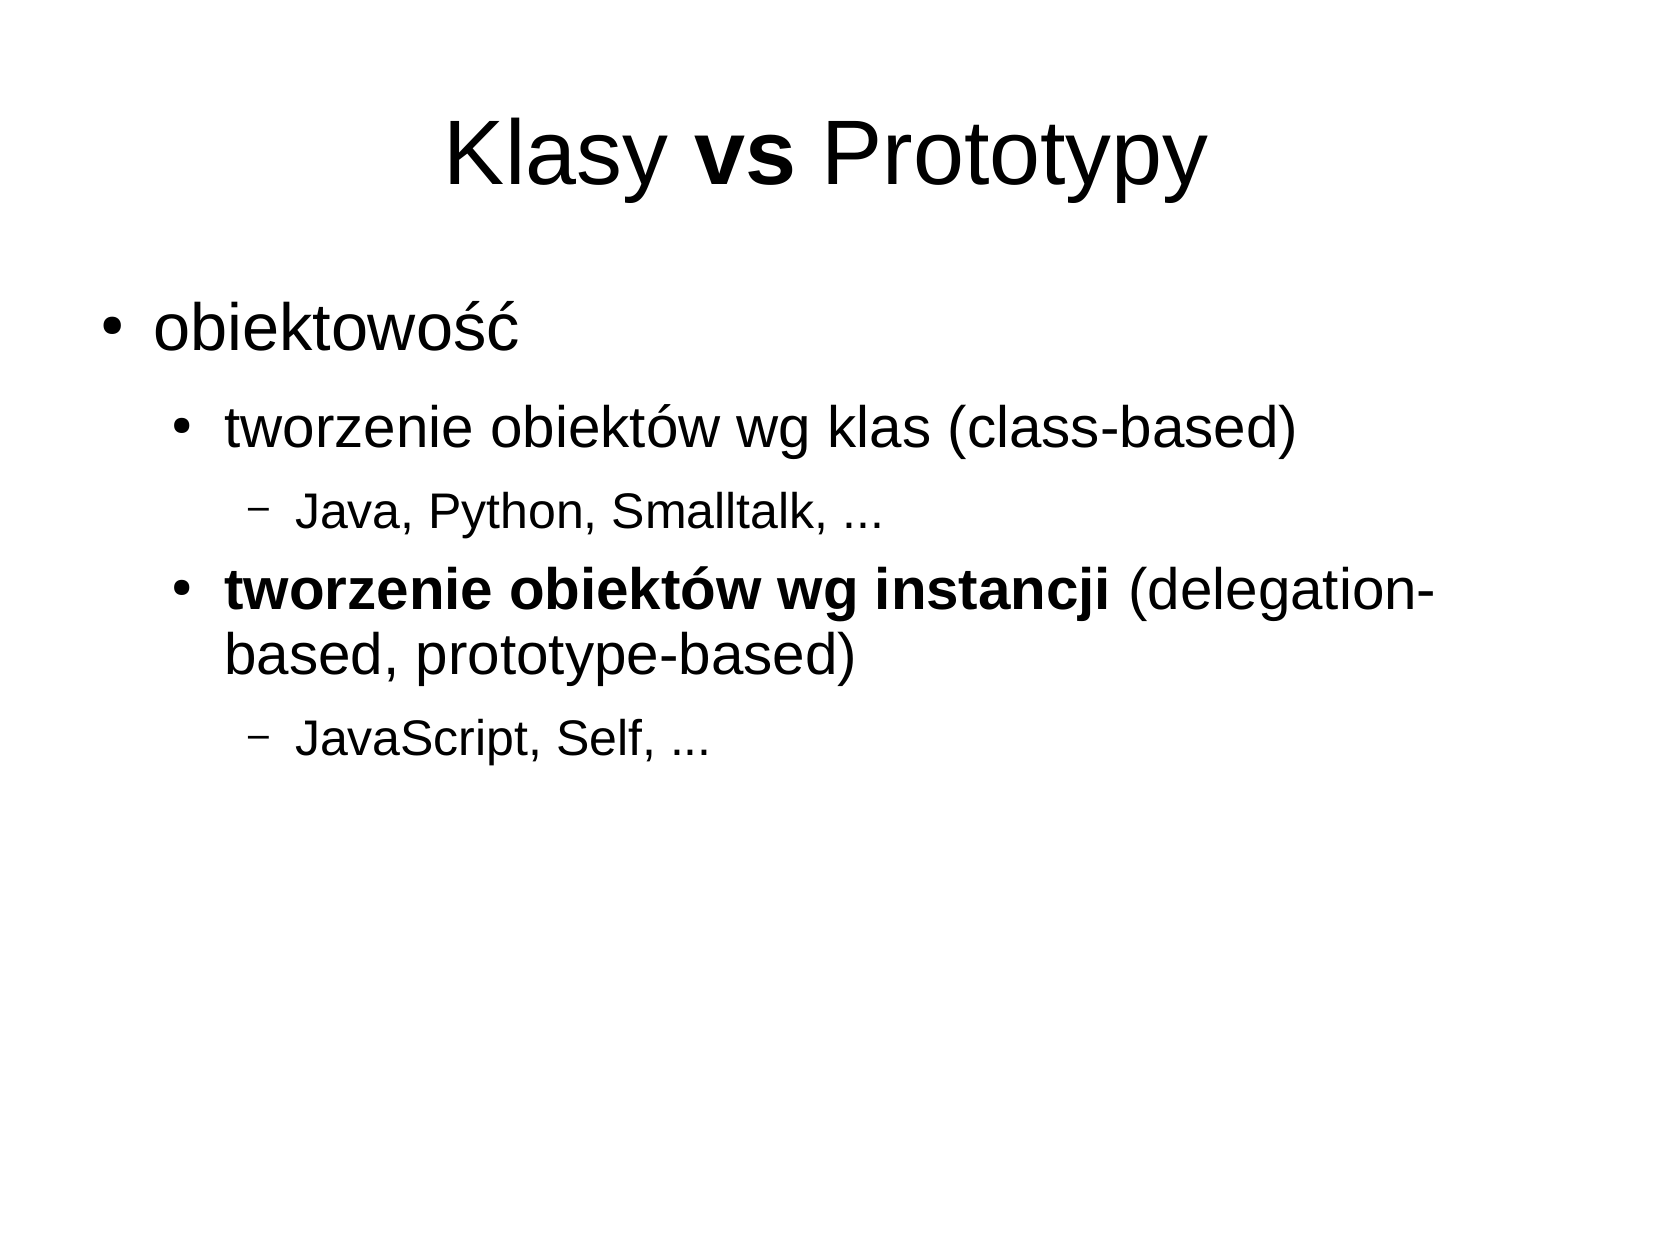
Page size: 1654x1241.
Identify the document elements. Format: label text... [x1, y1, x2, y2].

title Klasy vs Prototypy [82, 49, 1571, 257]
list obiektowość tworzenie obiektów wg klas (class-based) Java, Python, Smalltalk, ... tworzenie obiektów wg instancji (delegation-based, prototype-based) JavaScript, Self, ... [82, 290, 1571, 1109]
